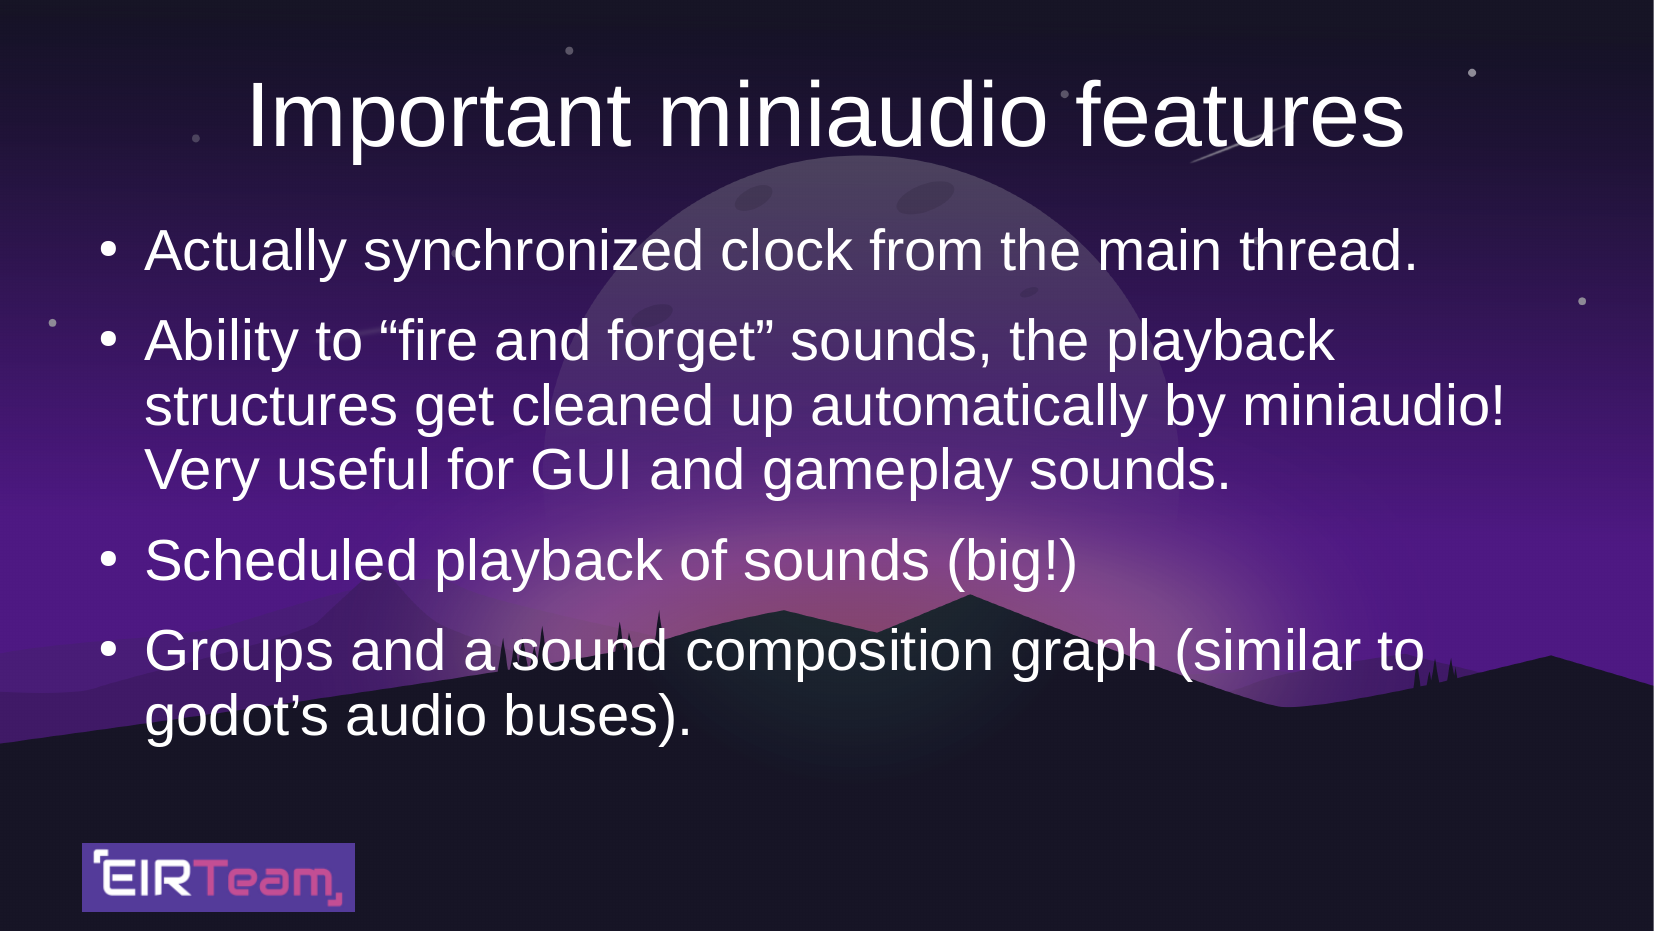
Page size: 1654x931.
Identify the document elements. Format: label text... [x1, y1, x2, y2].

picture [0, 0, 1654, 931]
title Important miniaudio features [82, 37, 1571, 193]
list Actually synchronized clock from the main thread. Ability to “fire and forget” sounds, the playback structures get cleaned up automatically by miniaudio! Very useful for GUI and gameplay sounds. Scheduled playback of sounds (big!) Groups and a sound composition graph (similar to godot’s audio buses). [82, 217, 1571, 758]
